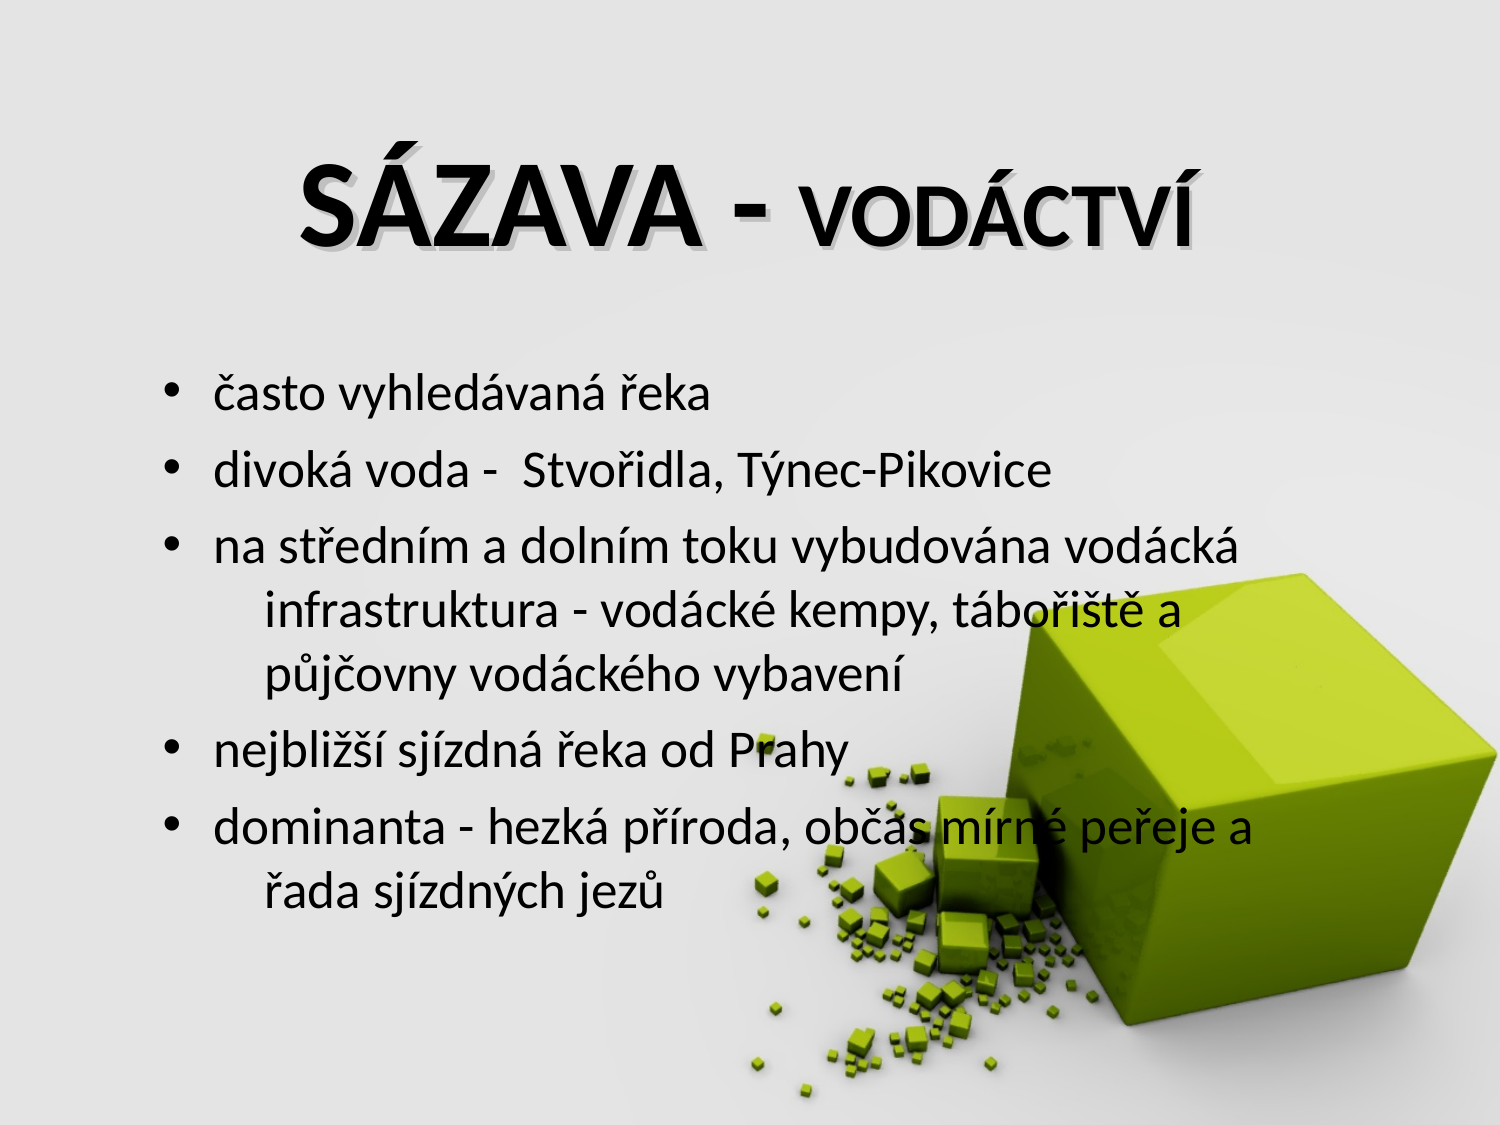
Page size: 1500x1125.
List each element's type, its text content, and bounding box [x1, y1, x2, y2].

title SÁZAVA - VODÁCTVÍ [147, 101, 1348, 292]
list často vyhledávaná řeka divoká voda - Stvořidla, Týnec-Pikovice na středním a dolním toku vybudována vodácká infrastruktura - vodácké kempy, tábořiště a půjčovny vodáckého vybavení nejbližší sjízdná řeka od Prahy dominanta - hezká příroda, občas mírné peřeje a řada sjízdných jezů [147, 349, 1348, 931]
